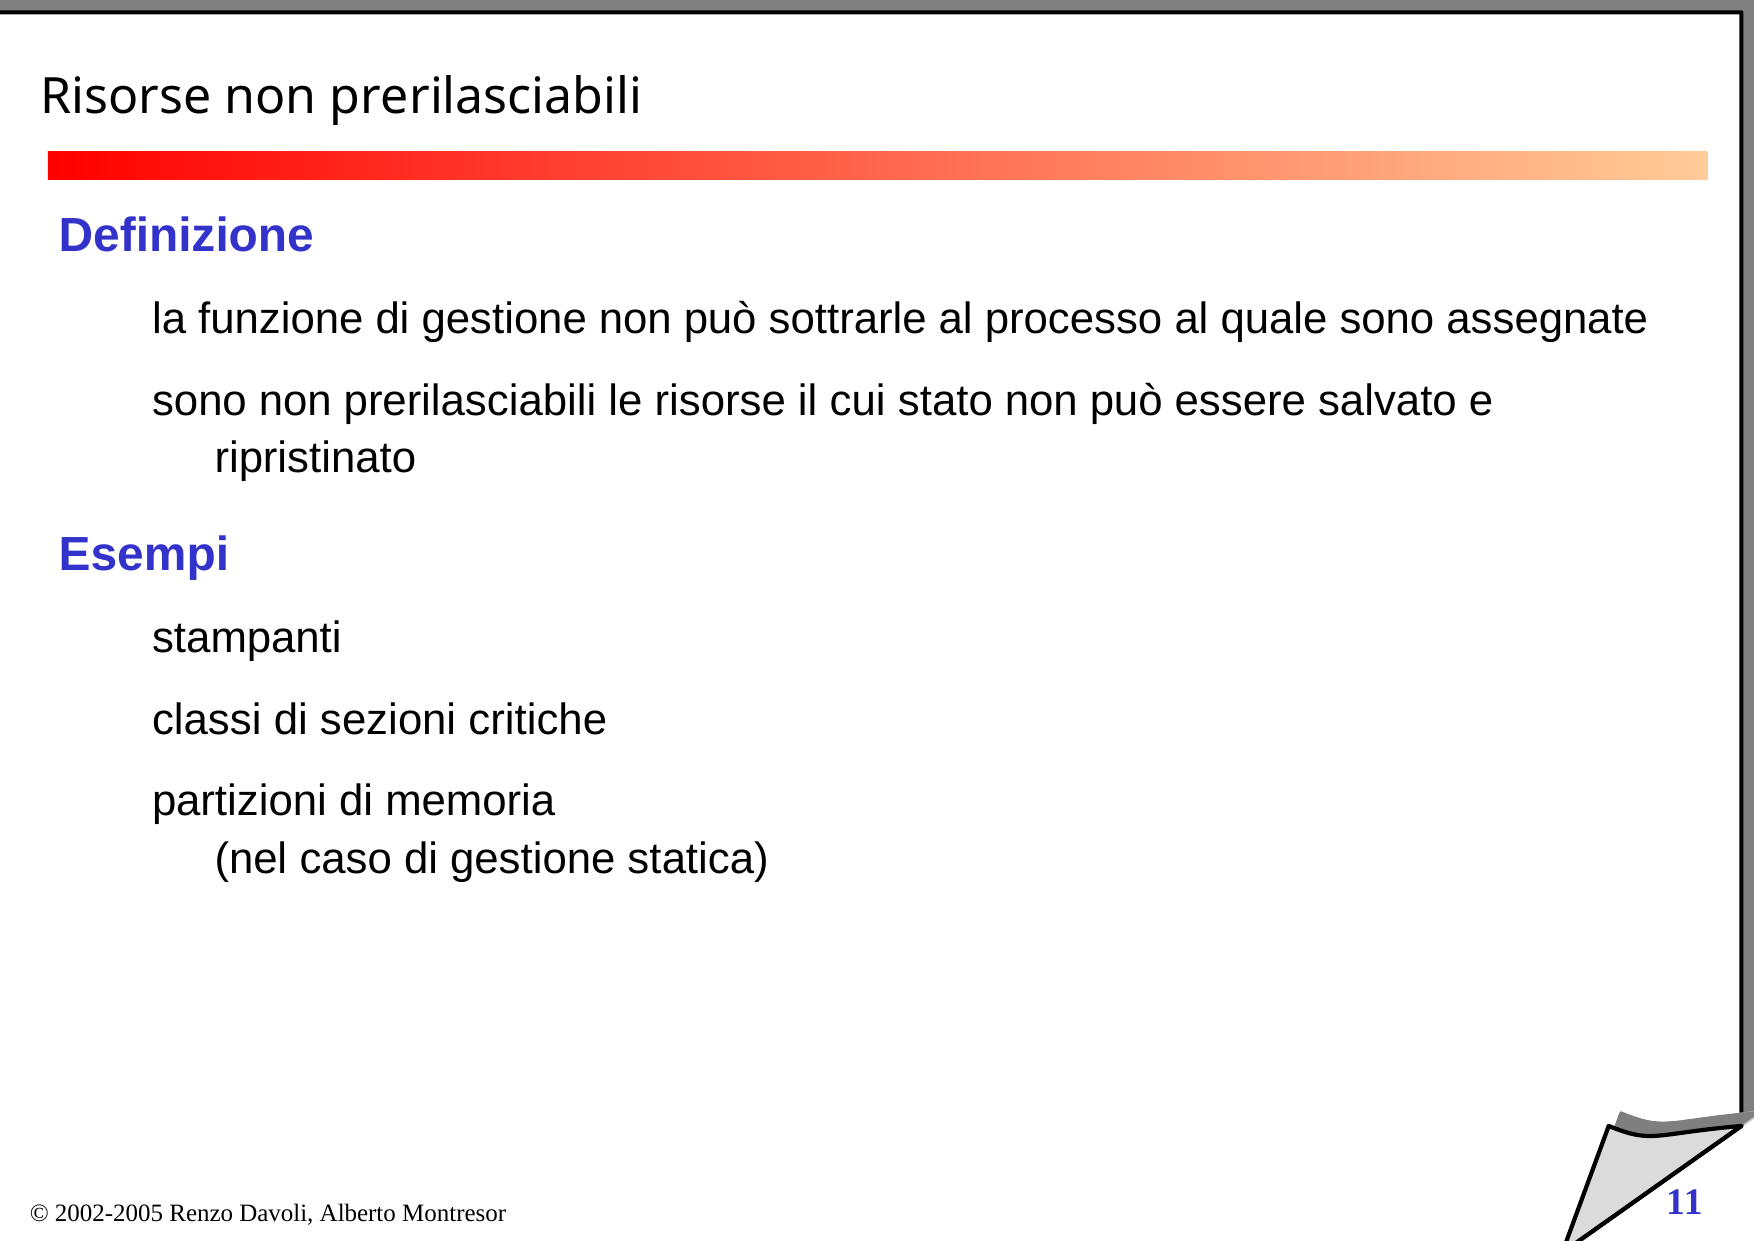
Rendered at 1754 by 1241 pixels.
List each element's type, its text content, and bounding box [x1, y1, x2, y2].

title Risorse non prerilasciabili [40, 49, 1714, 144]
text_box q [750, 152, 754, 179]
list Definizione la funzione di gestione non può sottrarle al processo al quale sono assegnate sono non prerilasciabili le risorse il cui stato non può essere salvato e ripristinato Esempi stampanti classi di sezioni critiche partizioni di memoria (nel caso di gestione statica) [58, 206, 1696, 1015]
